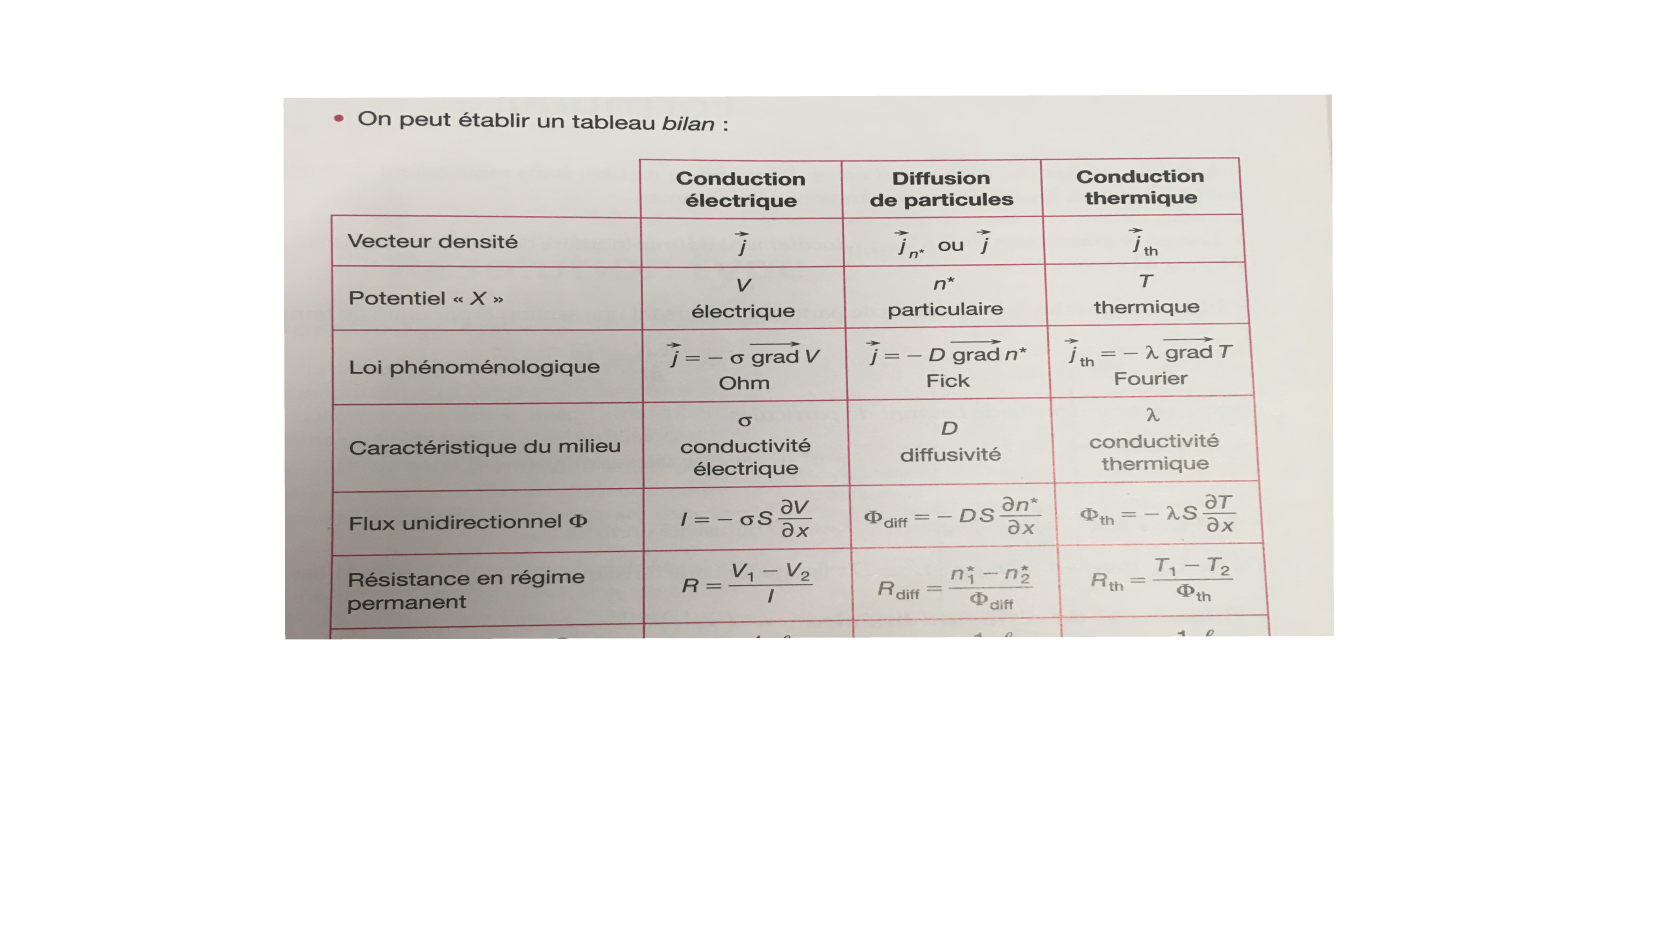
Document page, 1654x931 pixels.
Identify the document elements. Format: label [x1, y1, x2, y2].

picture [283, 94, 1334, 640]
